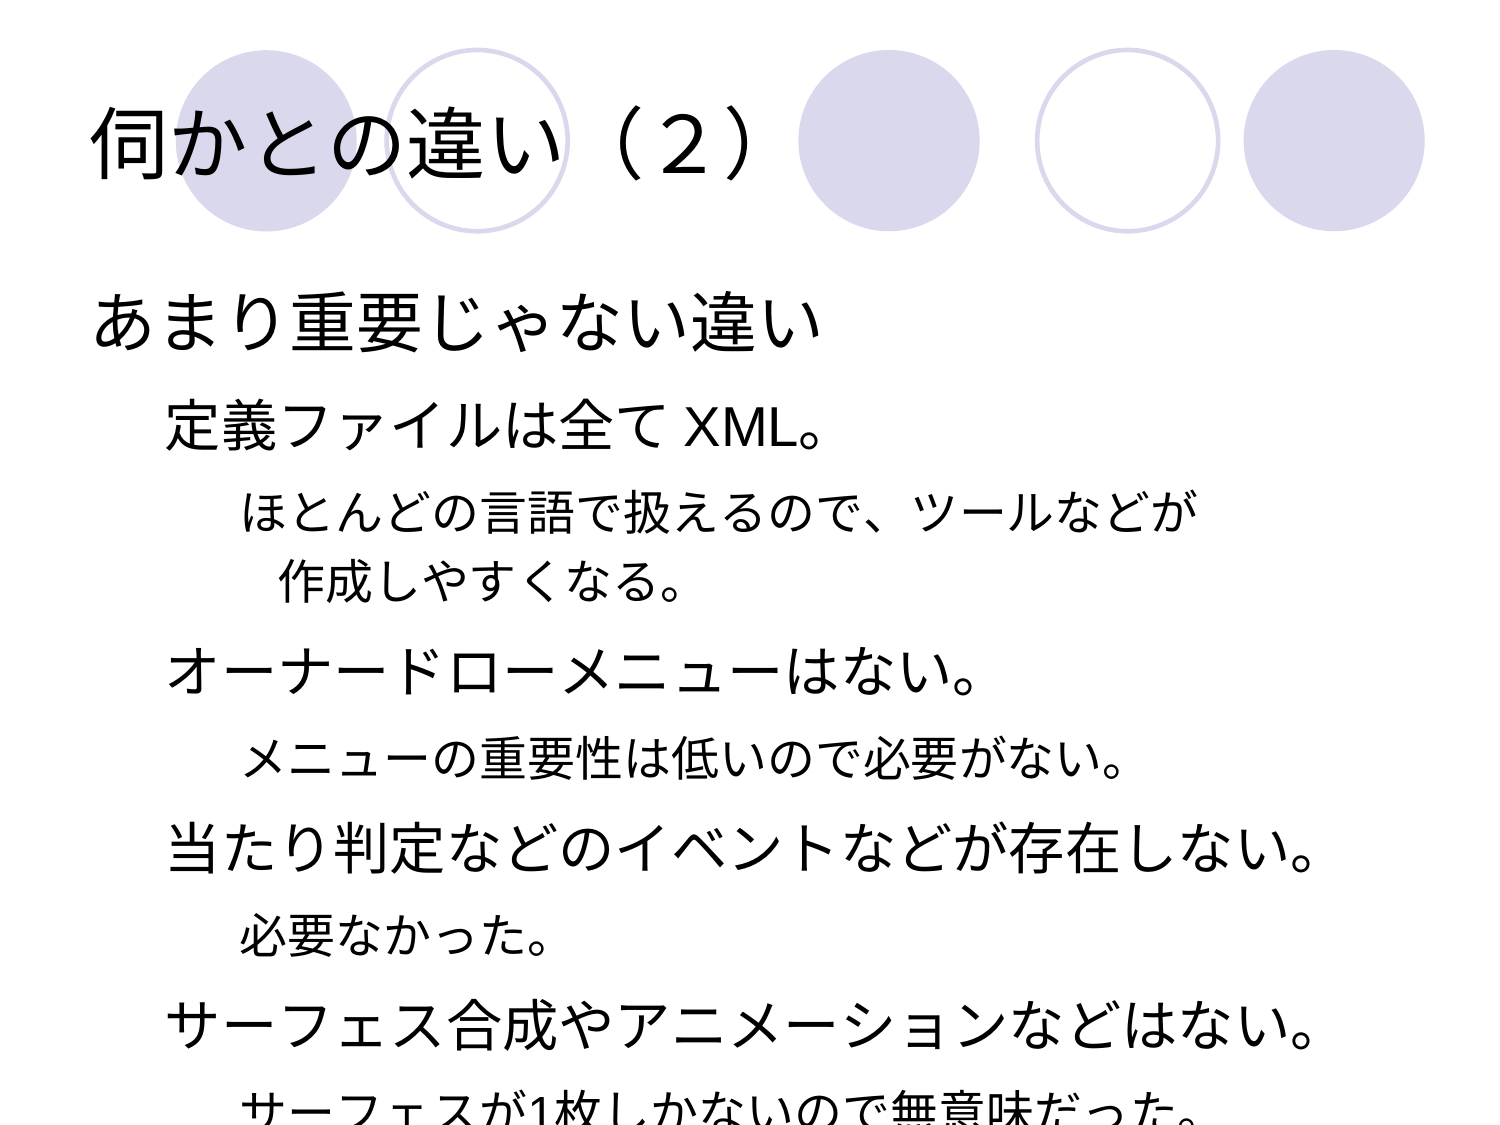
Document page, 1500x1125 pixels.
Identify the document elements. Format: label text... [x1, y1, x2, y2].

title 伺かとの違い（２） [75, 45, 1426, 233]
list あまり重要じゃない違い 定義ファイルは全て XML。 ほとんどの言語で扱えるので、ツールなどが 作成しやすくなる。 オーナードローメニューはない。 メニューの重要性は低いので必要がない。 当たり判定などのイベントなどが存在しない。 必要なかった。 サーフェス合成やアニメーションなどはない。 サーフェスが1枚しかないので無意味だった。 [75, 262, 1426, 1035]
